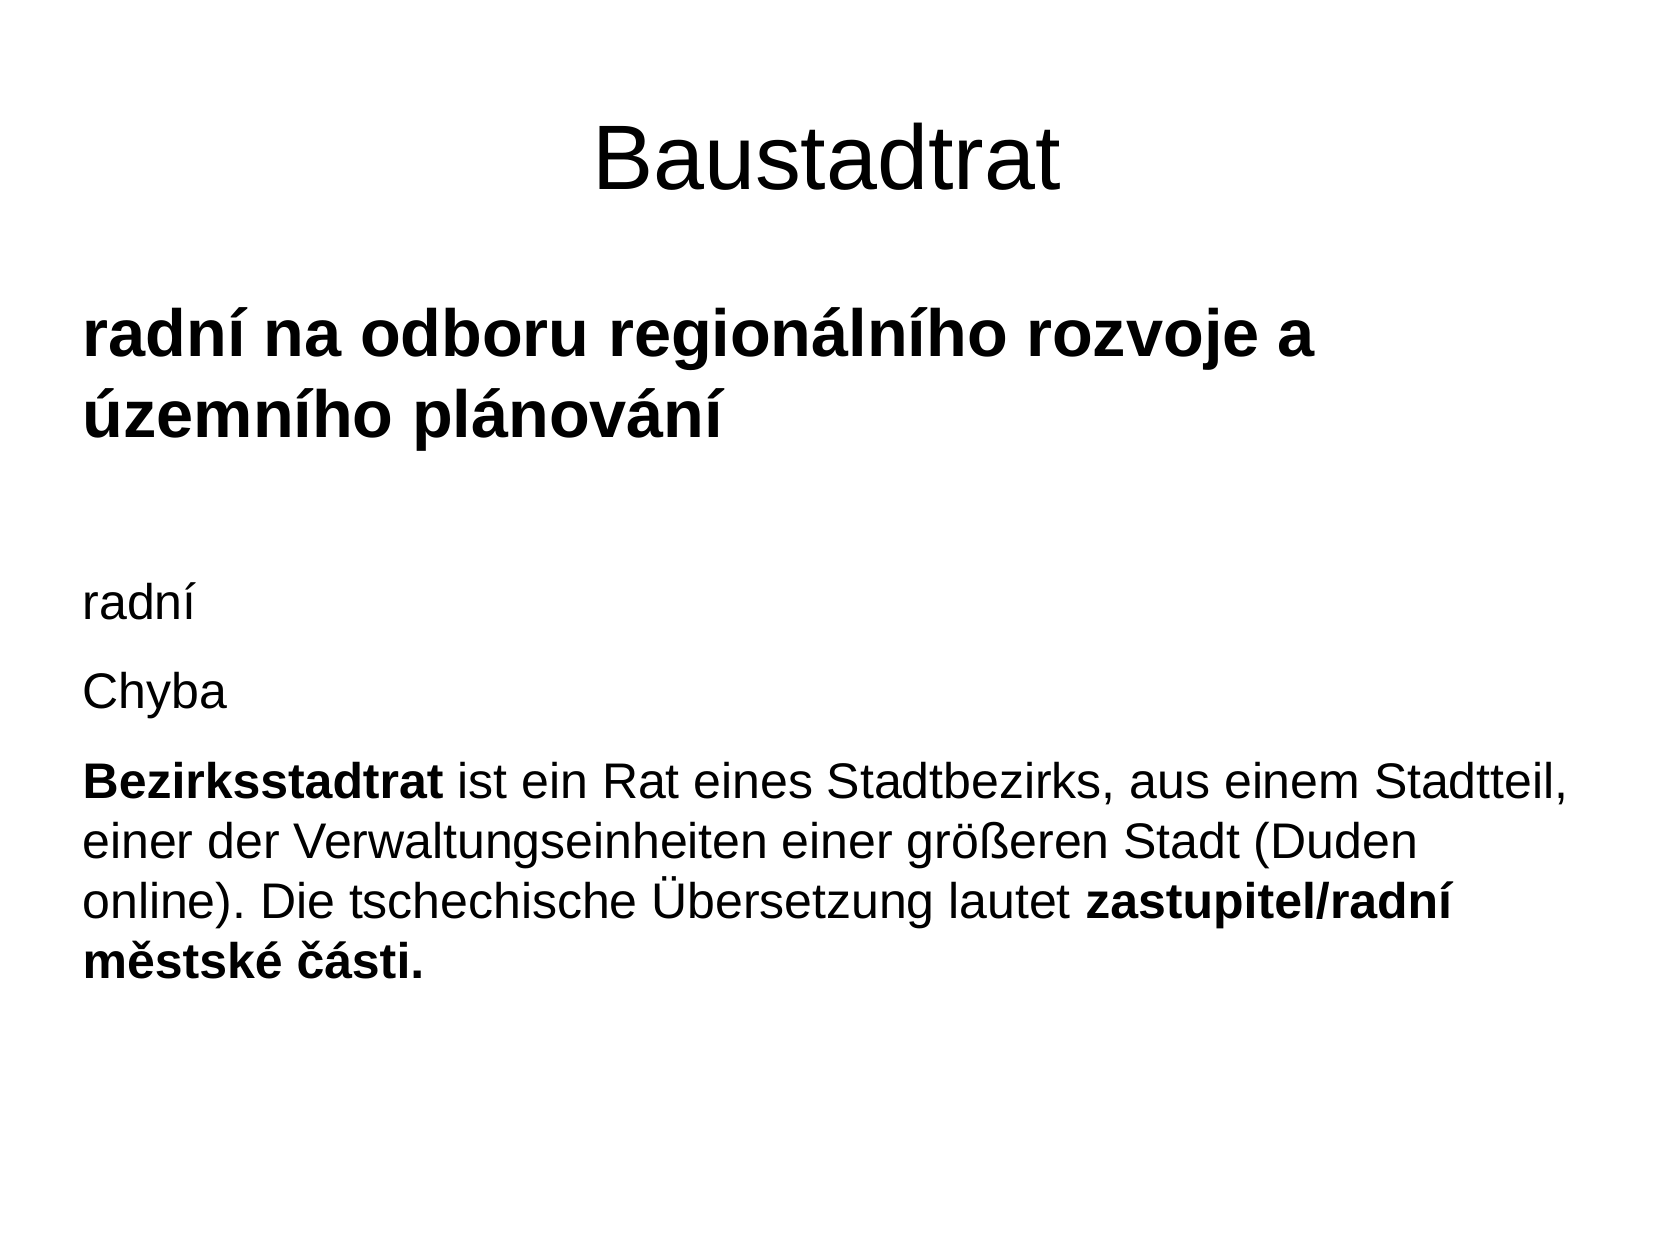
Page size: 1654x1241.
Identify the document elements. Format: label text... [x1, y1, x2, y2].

list radní na odboru regionálního rozvoje a územního plánování radní Chyba Bezirksstadtrat ist ein Rat eines Stadtbezirks, aus einem Stadtteil, einer der Verwaltungseinheiten einer größeren Stadt (Duden online). Die tschechische Übersetzung lautet zastupitel/radní městské části. [82, 290, 1571, 1010]
title Baustadtrat [82, 49, 1571, 257]
